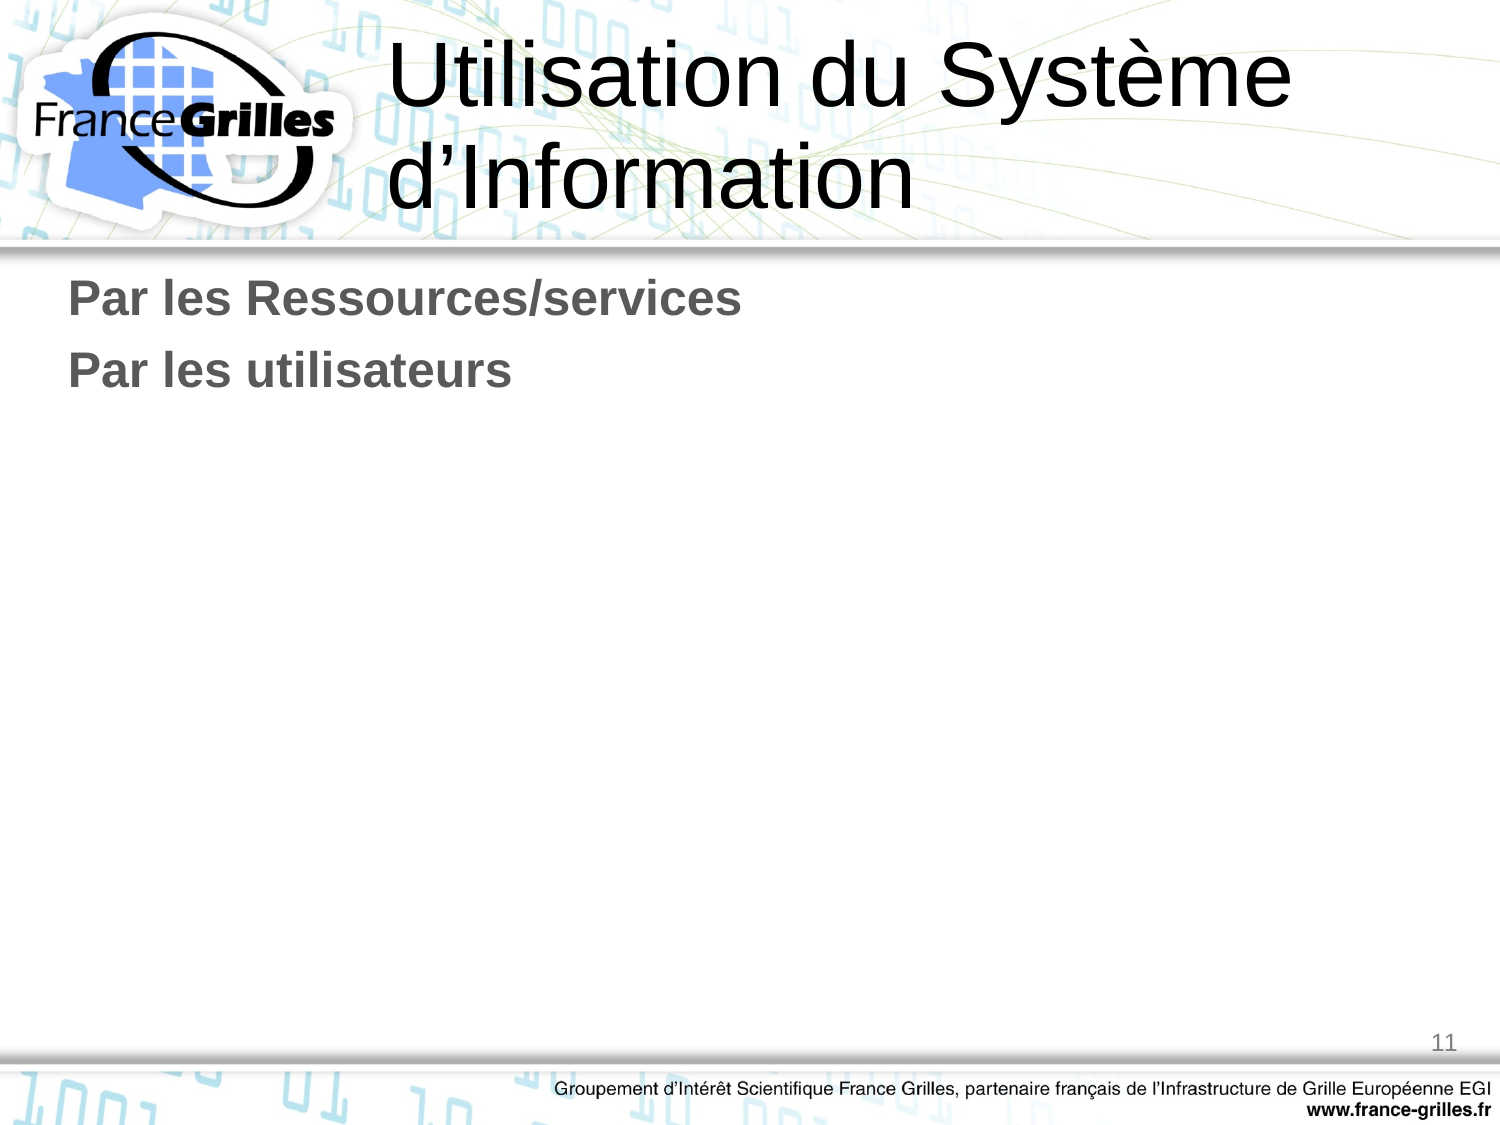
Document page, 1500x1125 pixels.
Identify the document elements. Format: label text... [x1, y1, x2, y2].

title Utilisation du Système d’Information [372, 4, 1459, 248]
list Par les Ressources/services Par les utilisateurs [53, 262, 1459, 1024]
picture [0, 0, 1500, 1125]
